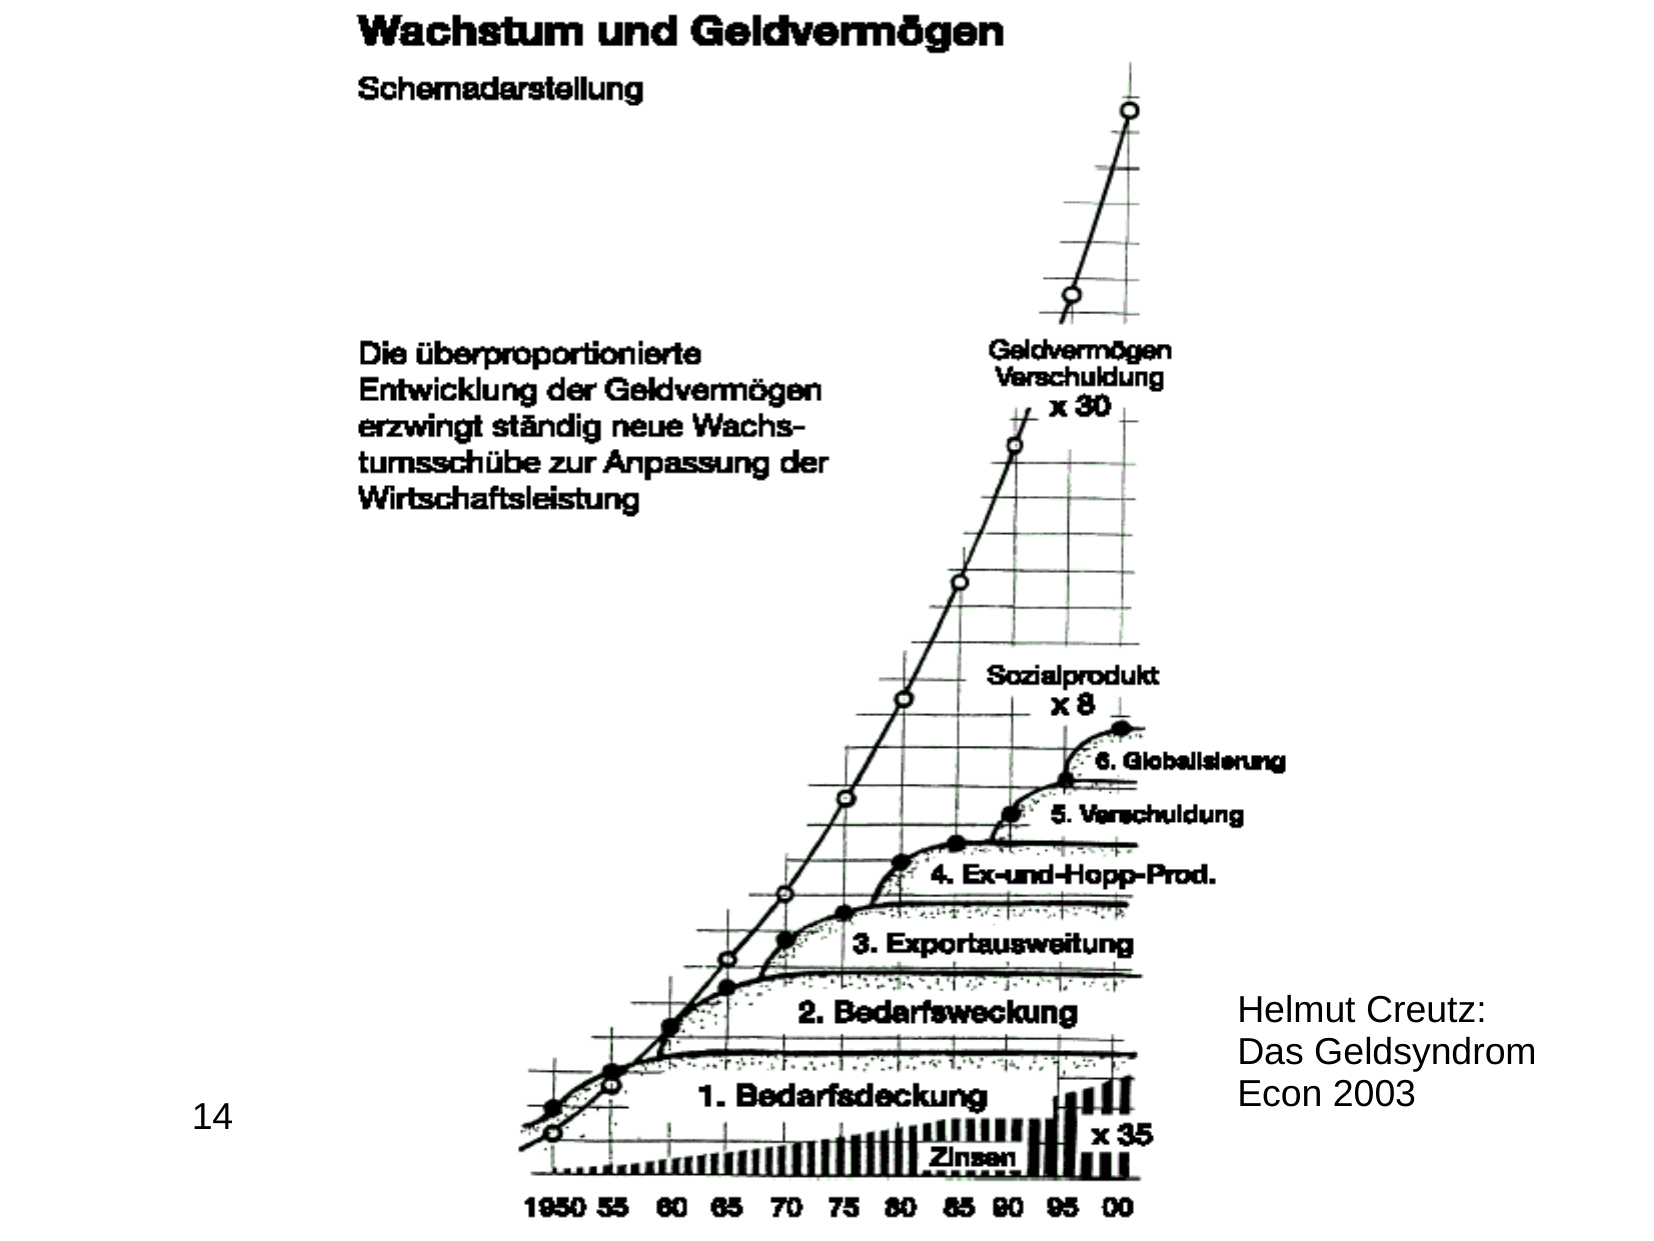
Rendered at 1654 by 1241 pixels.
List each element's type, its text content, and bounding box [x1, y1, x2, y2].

text_box <Nummer> [177, 1088, 395, 1145]
text_box Helmut Creutz: Das Geldsyndrom Econ 2003 [1222, 981, 1577, 1123]
picture [345, 0, 1308, 1241]
